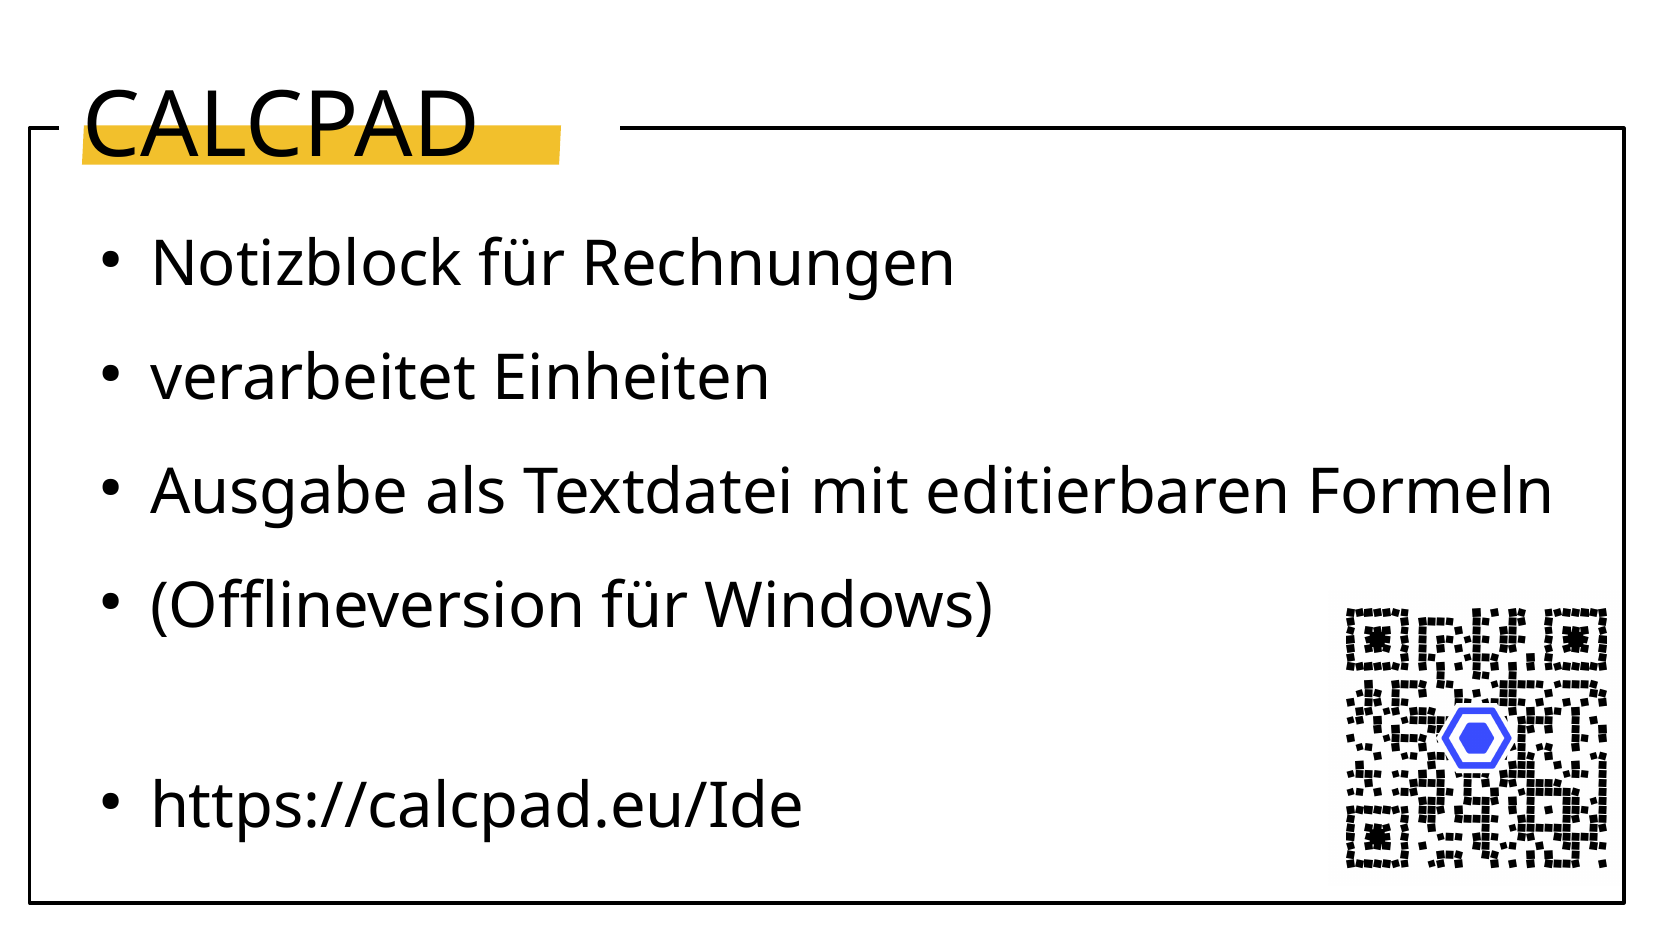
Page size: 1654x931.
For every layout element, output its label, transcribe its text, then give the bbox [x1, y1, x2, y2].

title CALCPAD [82, 42, 1571, 199]
list Notizblock für Rechnungen verarbeitet Einheiten Ausgabe als Textdatei mit editierbaren Formeln (Offlineversion für Windows) https://calcpad.eu/Ide [82, 217, 1571, 857]
picture [1328, 590, 1622, 886]
